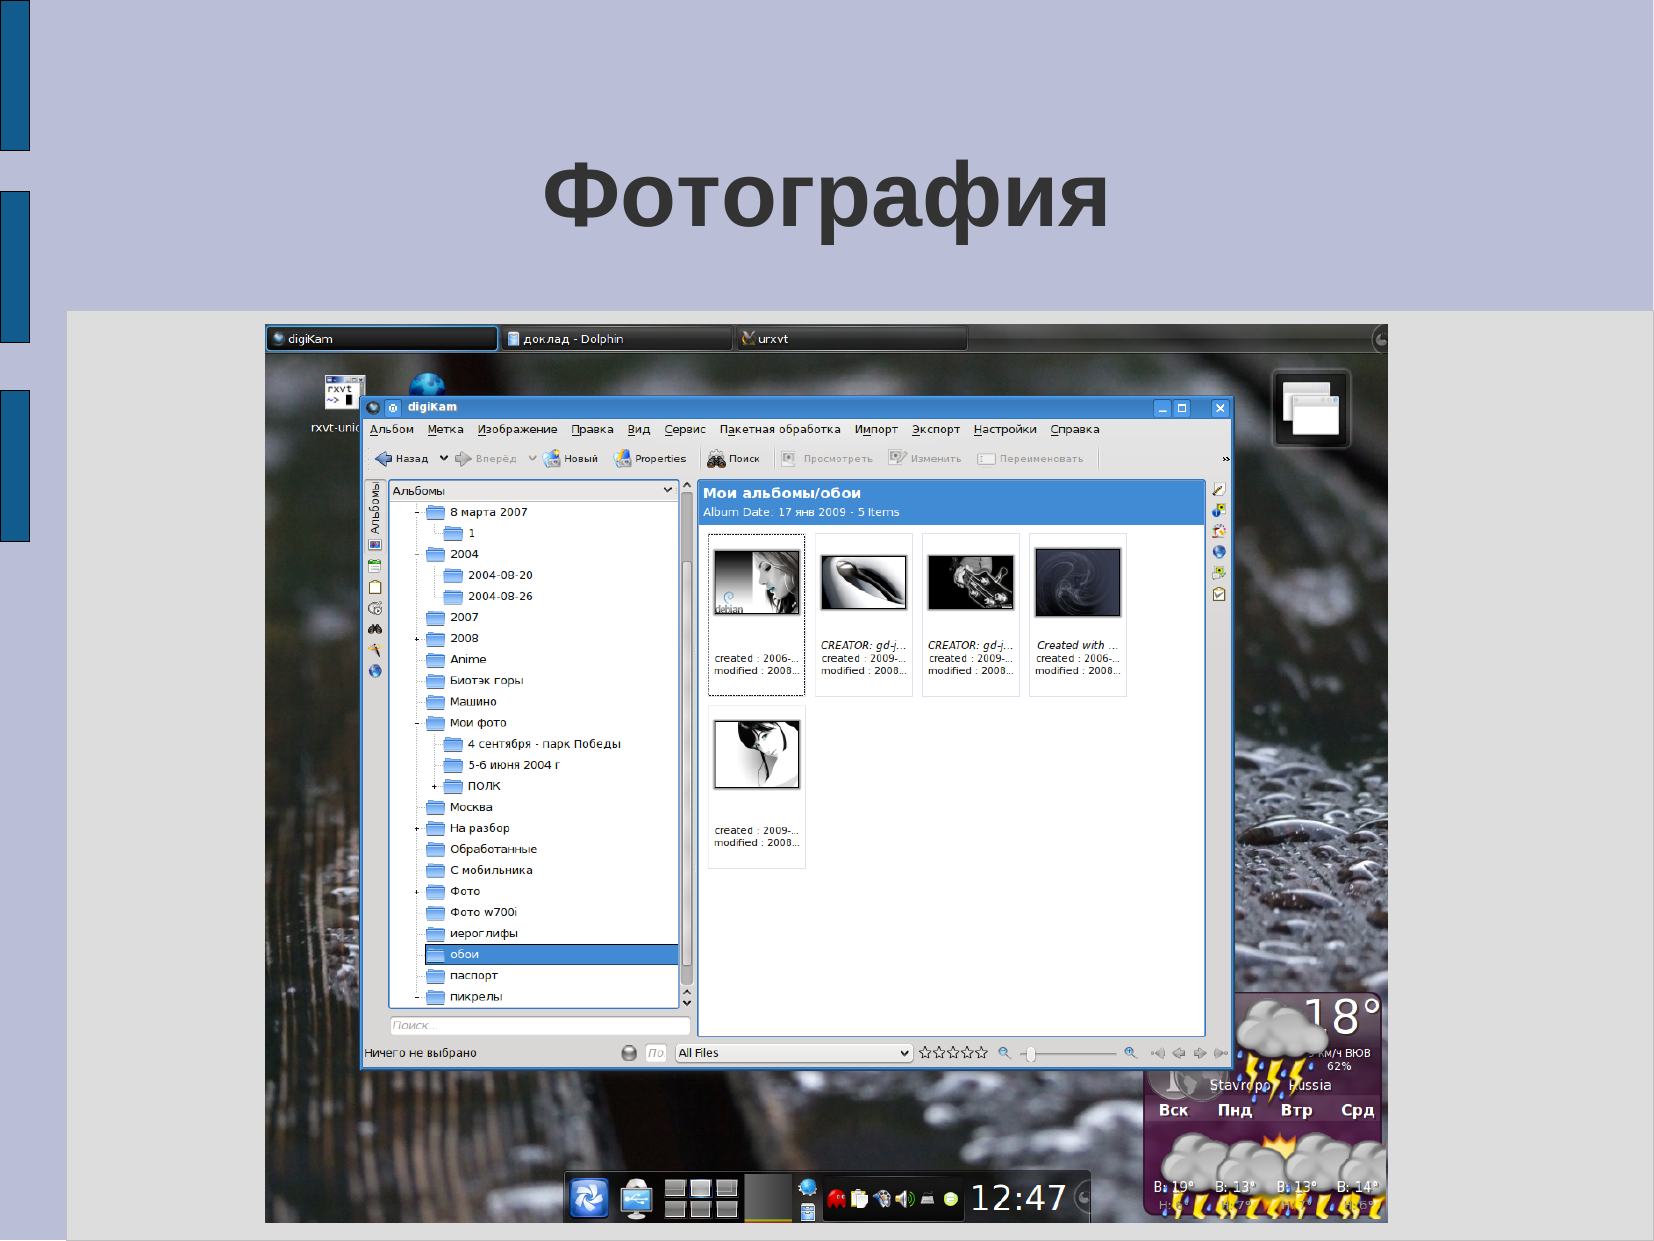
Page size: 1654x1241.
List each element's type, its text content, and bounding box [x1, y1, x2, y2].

title Фотография [121, 98, 1534, 291]
picture [265, 324, 1388, 1223]
